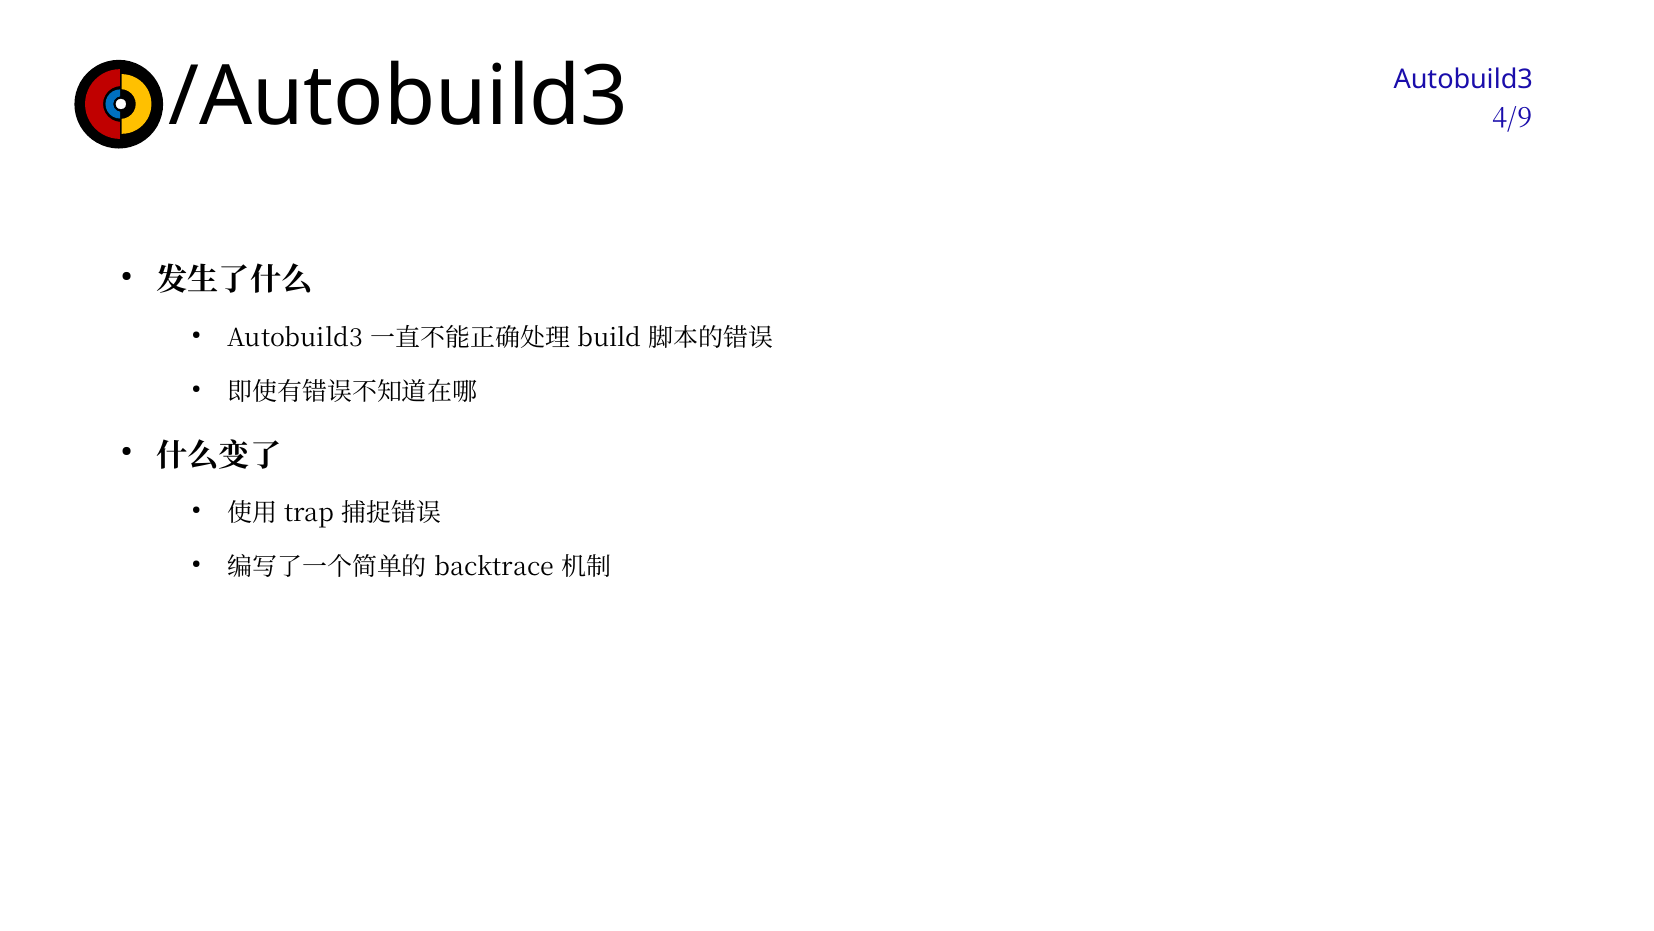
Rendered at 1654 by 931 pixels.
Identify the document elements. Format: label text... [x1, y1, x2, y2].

picture [71, 57, 153, 151]
text_box /Autobuild3 [153, 28, 697, 163]
text_box Autobuild3 <编号>/9 [1378, 52, 1600, 223]
text_box 发生了什么 Autobuild3一直不能正确处理build脚本的错误 即使有错误不知道在哪 什么变了 使用trap捕捉错误 编写了一个简单的backtrace机制 [106, 224, 992, 807]
